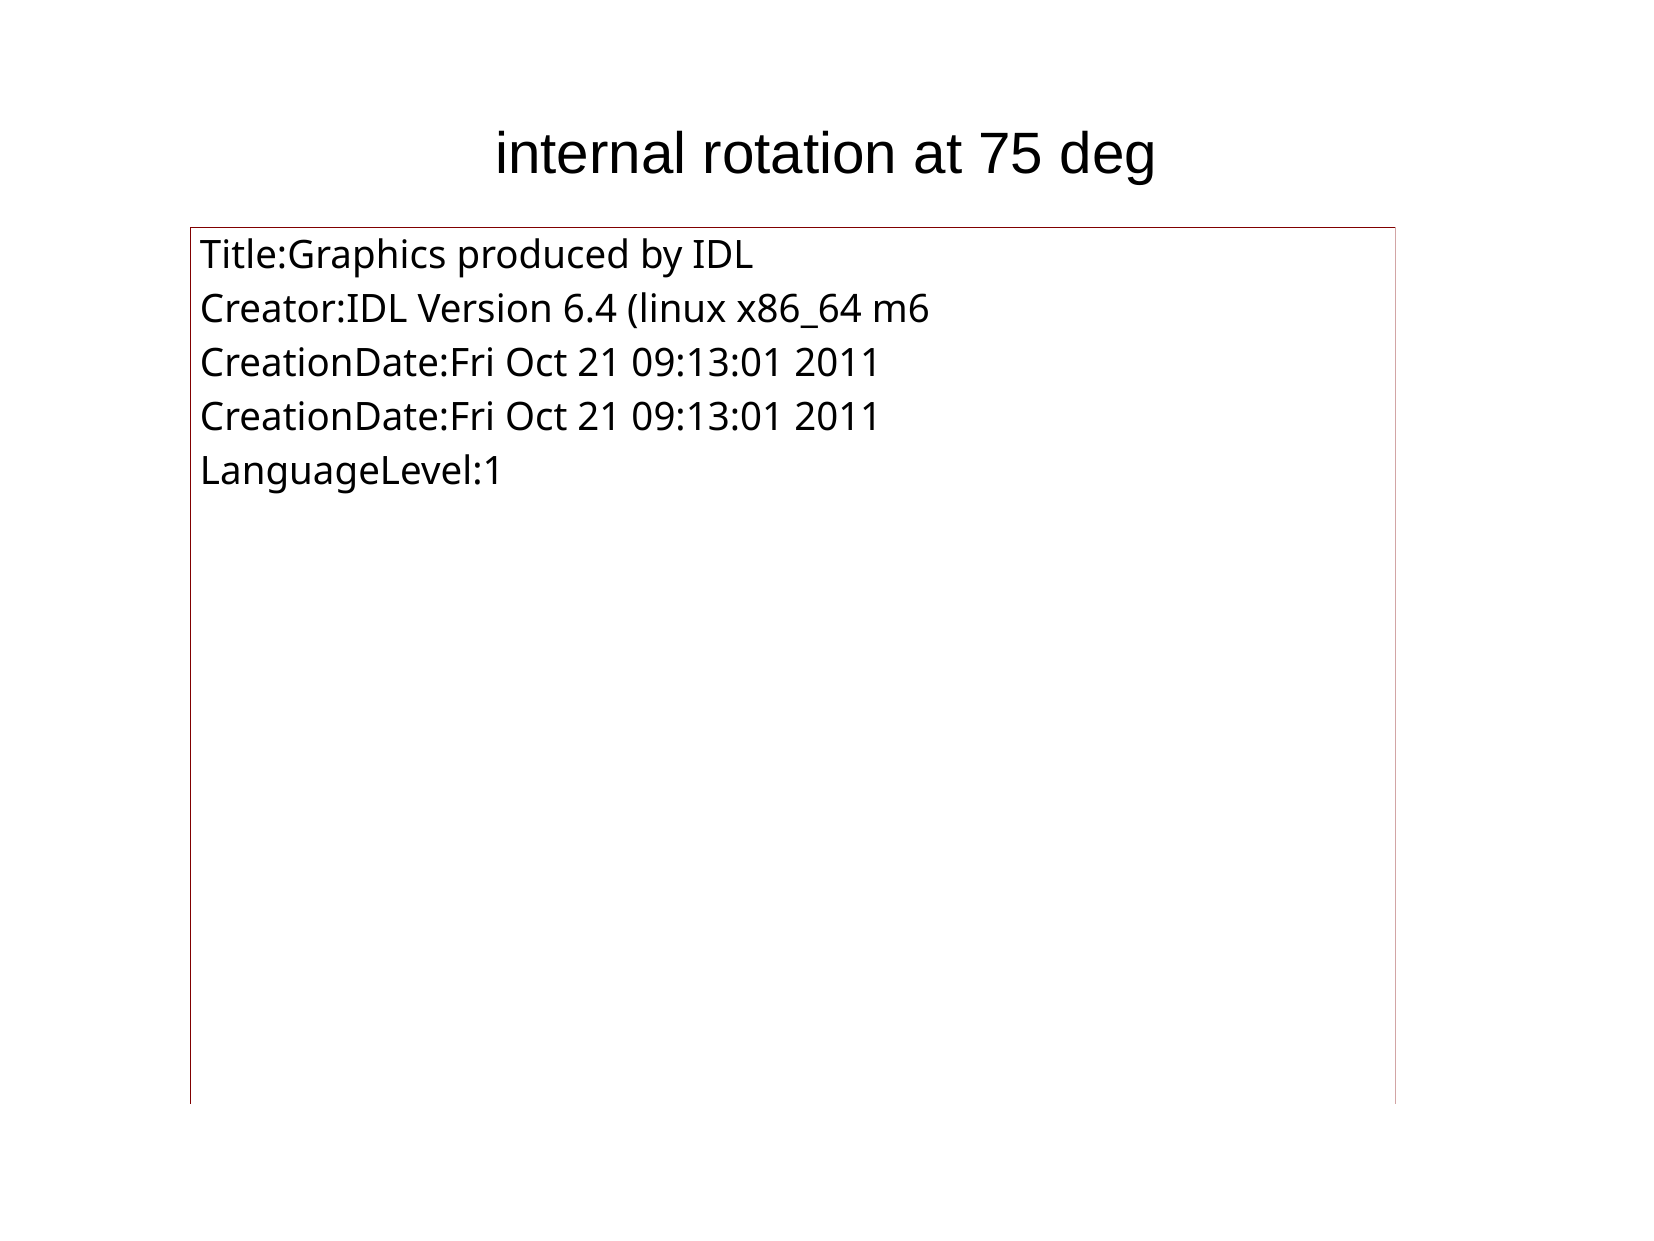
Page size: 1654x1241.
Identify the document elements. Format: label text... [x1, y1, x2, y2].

picture [187, 250, 1396, 1104]
title internal rotation at 75 deg [82, 56, 1571, 250]
